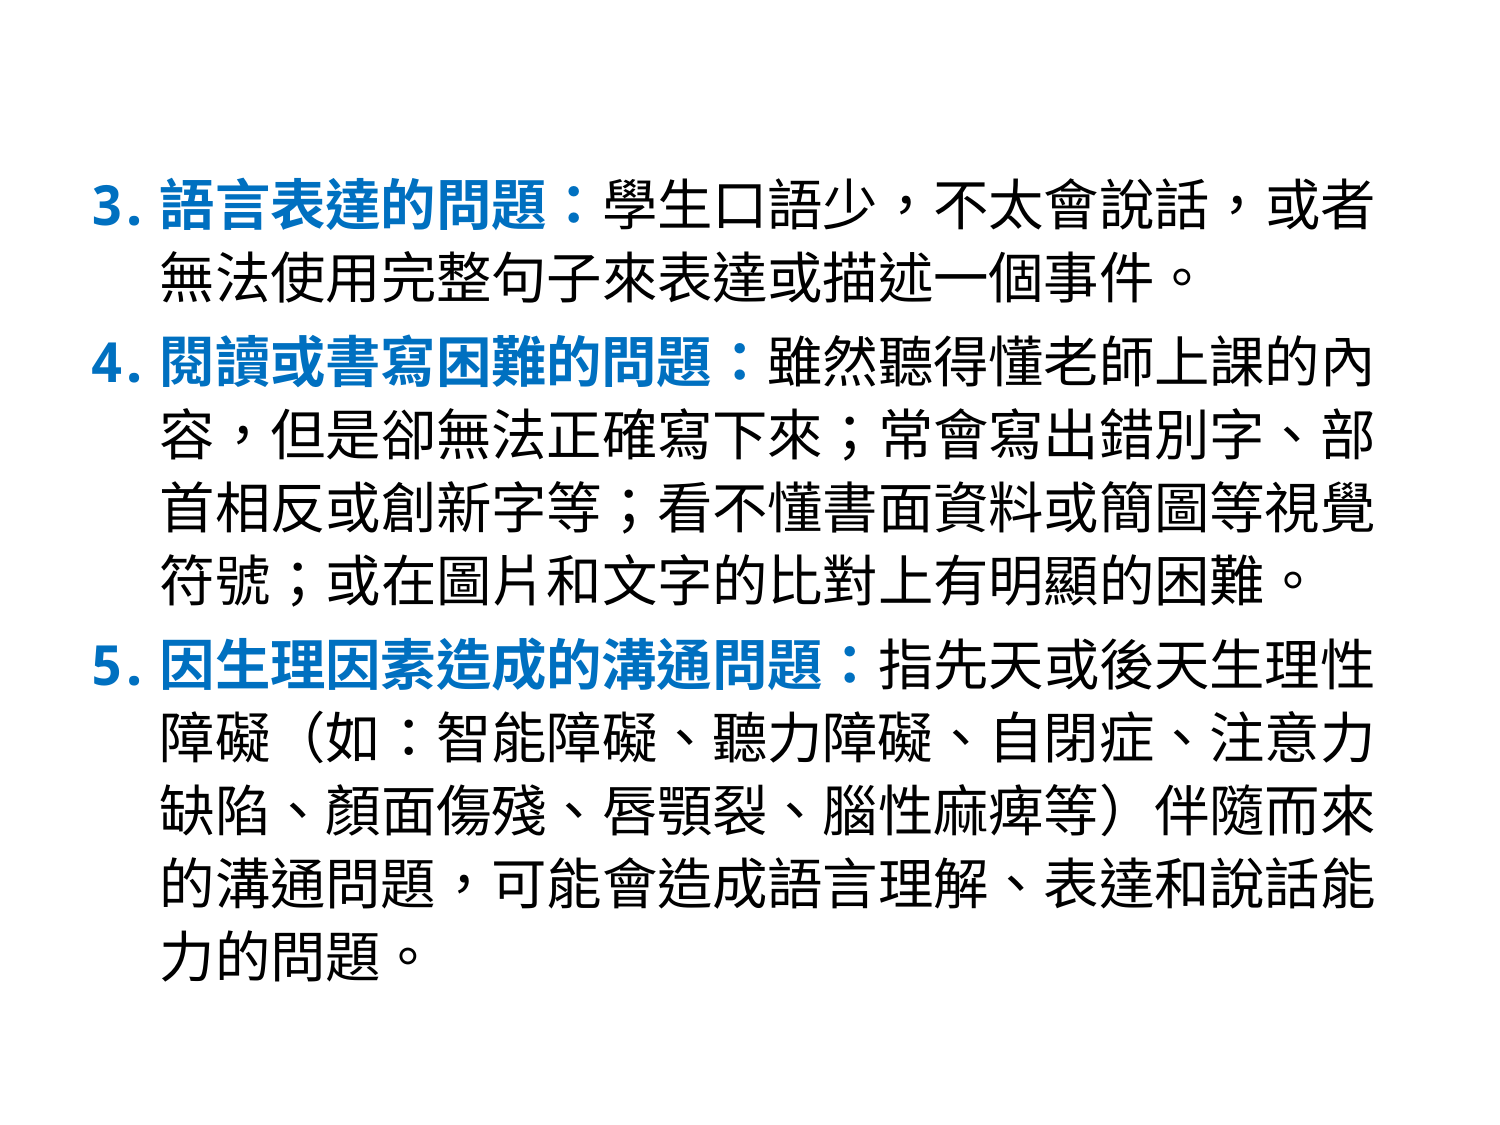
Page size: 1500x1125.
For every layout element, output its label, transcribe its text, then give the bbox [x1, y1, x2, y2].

list 語言表達的問題：學生口語少，不太會說話，或者無法使用完整句子來表達或描述一個事件。 閱讀或書寫困難的問題：雖然聽得懂老師上課的內容，但是卻無法正確寫下來；常會寫出錯別字、部首相反或創新字等；看不懂書面資料或簡圖等視覺符號；或在圖片和文字的比對上有明顯的困難。 因生理因素造成的溝通問題：指先天或後天生理性障礙（如：智能障礙、聽力障礙、自閉症、注意力缺陷、顏面傷殘、唇顎裂、腦性麻痺等）伴隨而來的溝通問題，可能會造成語言理解、表達和說話能力的問題。 [75, 156, 1425, 1005]
